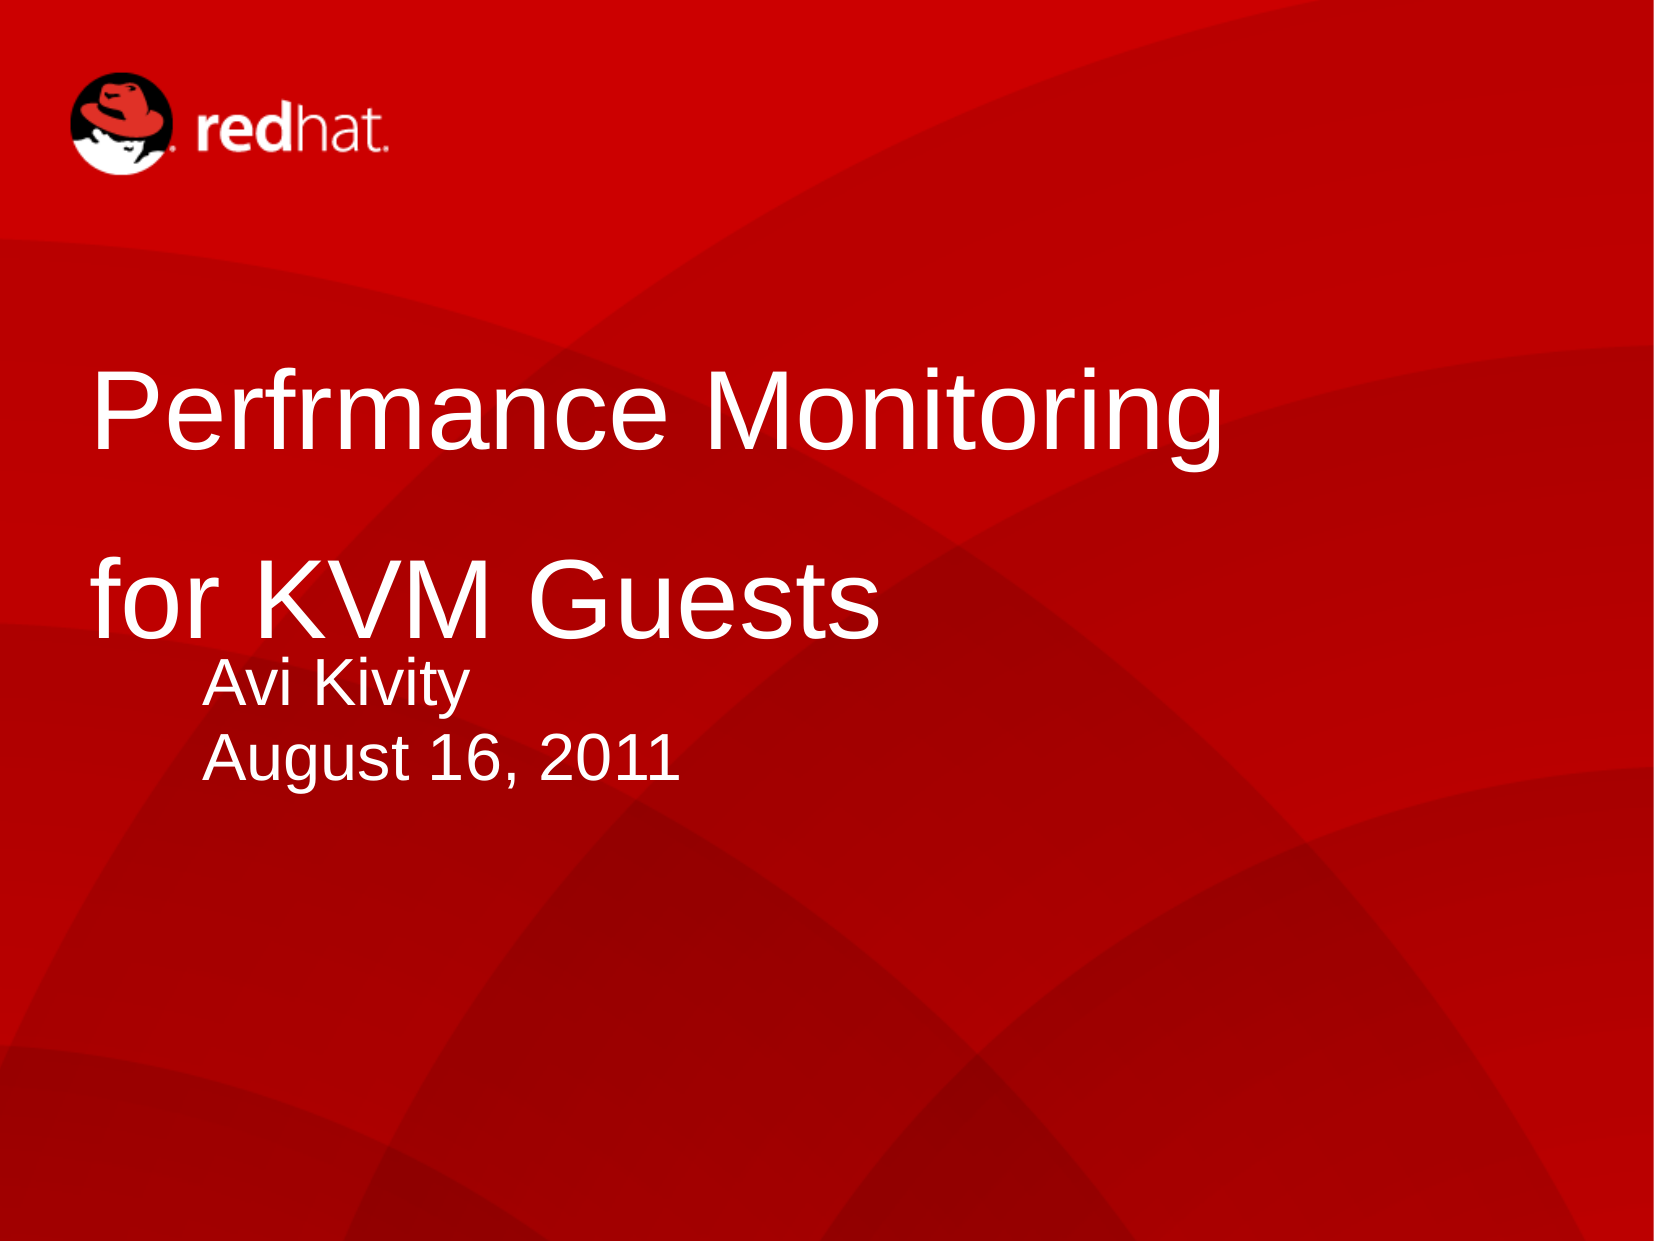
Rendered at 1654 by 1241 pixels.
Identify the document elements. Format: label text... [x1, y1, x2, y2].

text_box Perfrmance Monitoring for KVM Guests [75, 278, 1538, 607]
text_box Avi Kivity August 16, 2011 [187, 600, 1155, 765]
picture [0, 0, 1654, 1241]
